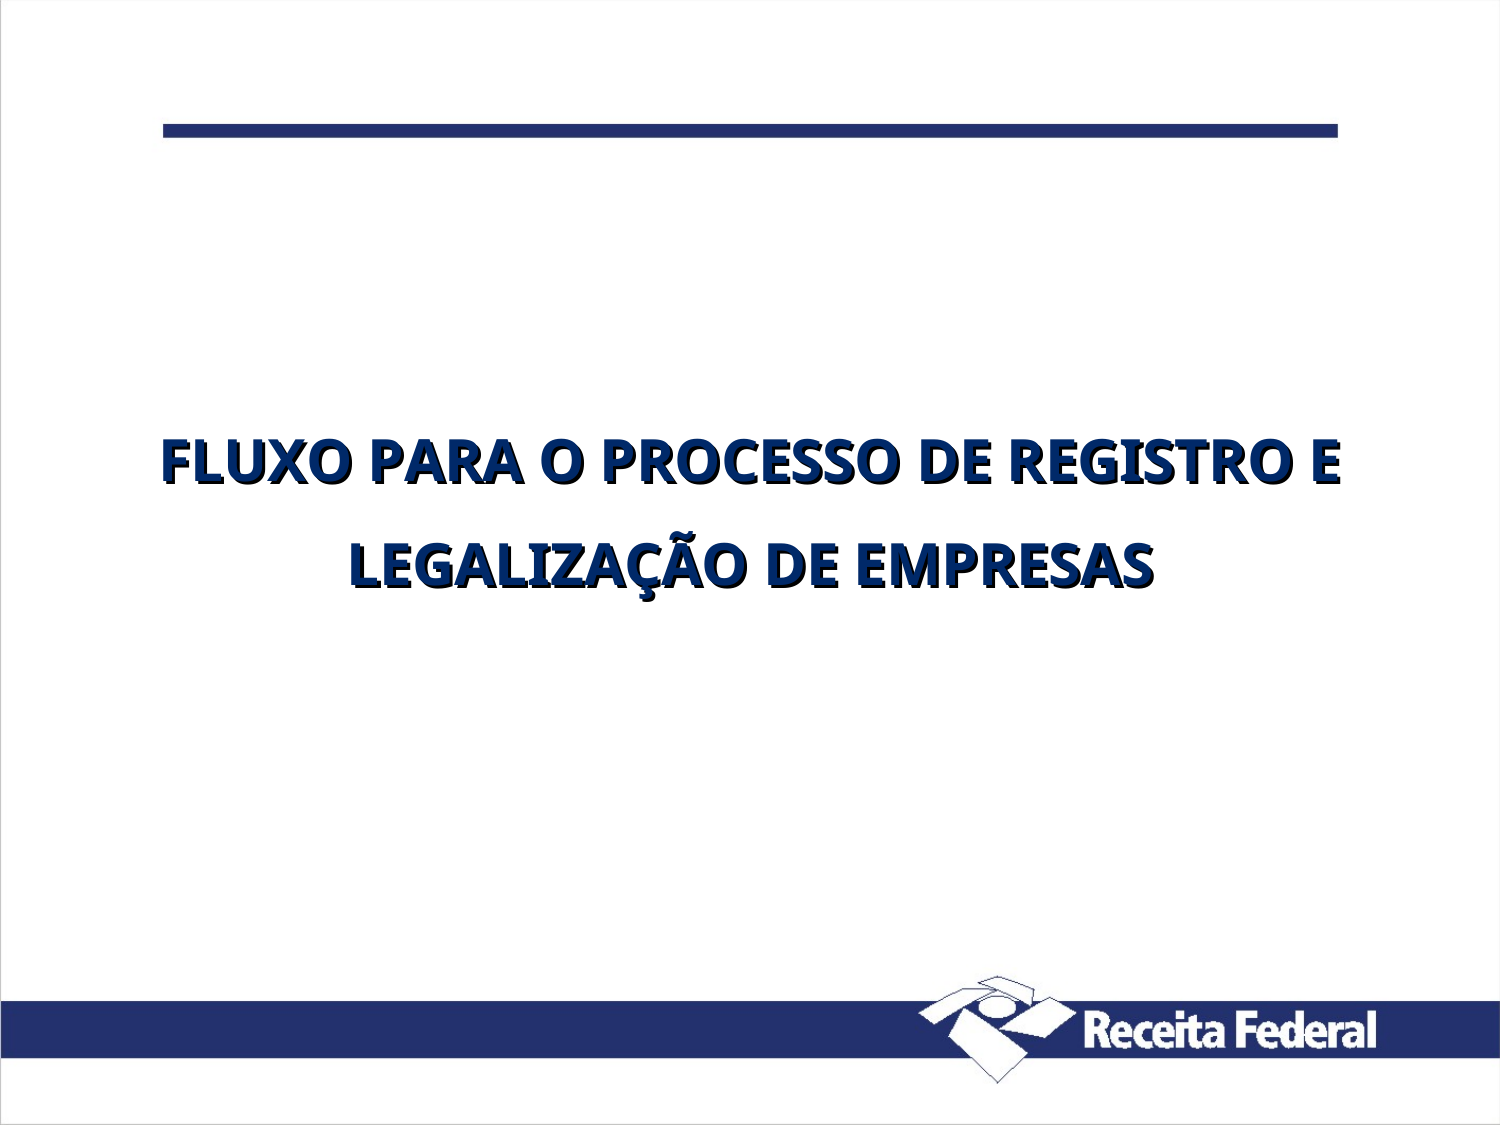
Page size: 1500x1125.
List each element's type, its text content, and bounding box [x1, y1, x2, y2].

text_box FLUXO PARA O PROCESSO DE REGISTRO E LEGALIZAÇÃO DE EMPRESAS [0, 0, 1500, 996]
picture [0, 996, 1500, 1125]
